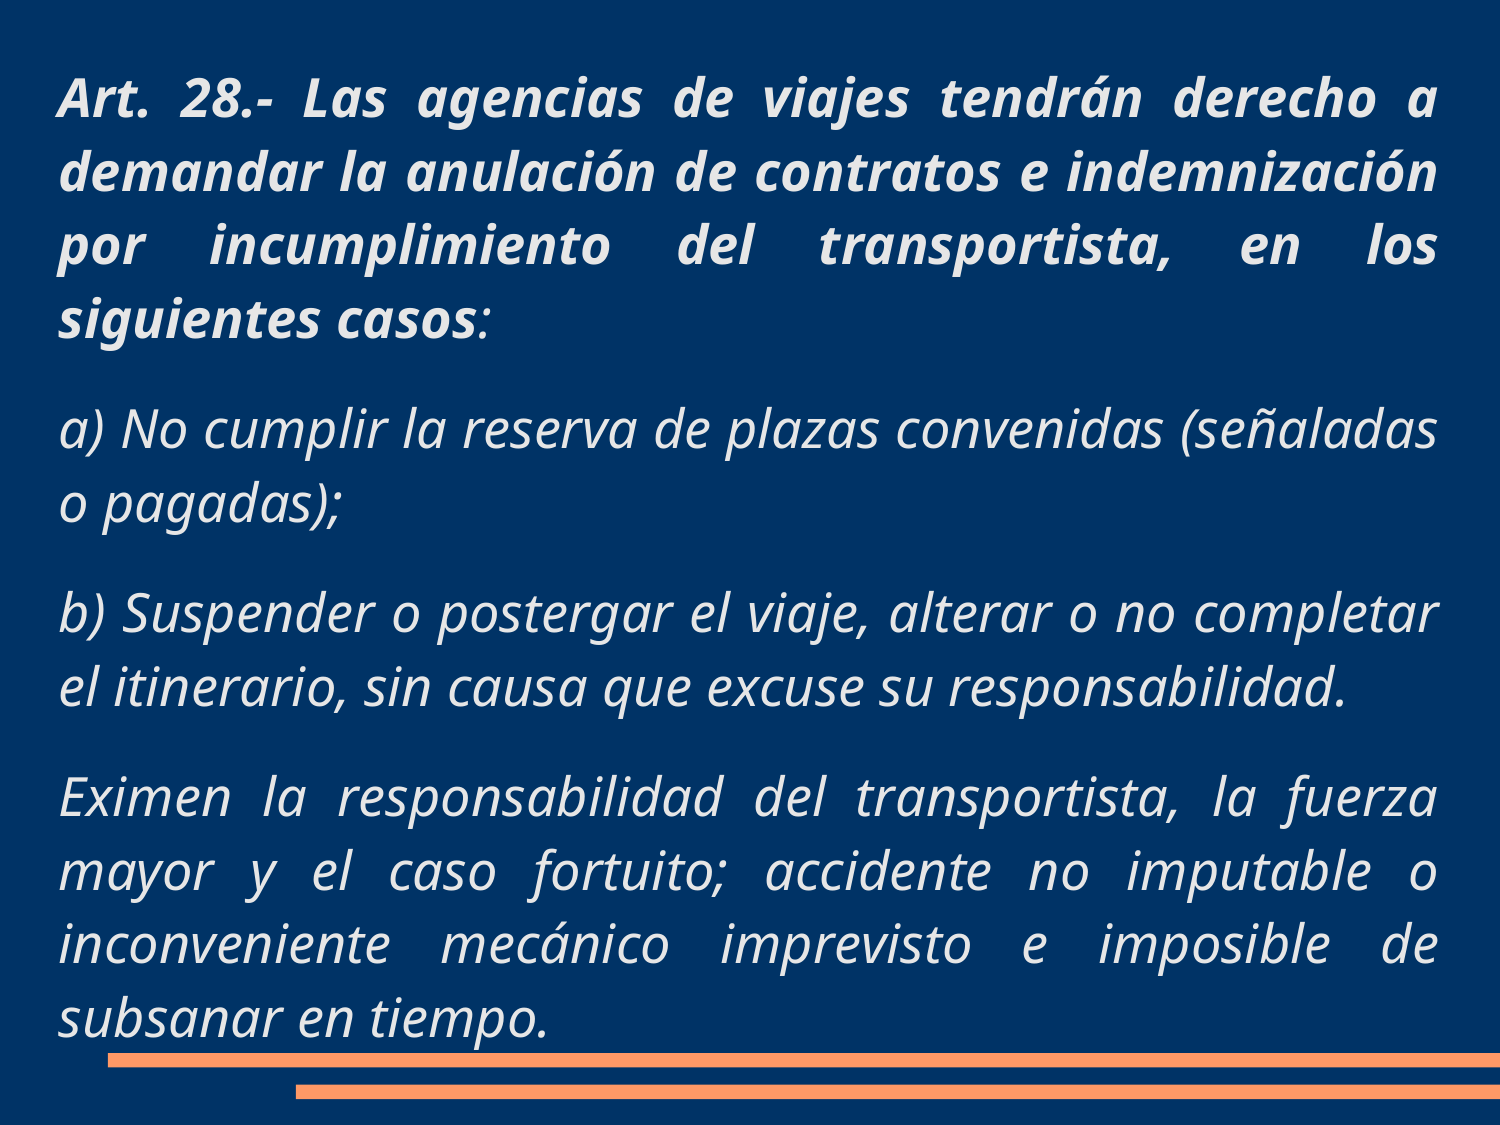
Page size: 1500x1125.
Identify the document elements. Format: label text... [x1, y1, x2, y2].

list Art. 28.- Las agencias de viajes tendrán derecho a demandar la anulación de contratos e indemnización por incumplimiento del transportista, en los siguientes casos: a) No cumplir la reserva de plazas convenidas (señaladas o pagadas); b) Suspender o postergar el viaje, alterar o no completar el itinerario, sin causa que excuse su responsabilidad. Eximen la responsabilidad del transportista, la fuerza mayor y el caso fortuito; accidente no imputable o inconveniente mecánico imprevisto e imposible de subsanar en tiempo. [59, 59, 1441, 1049]
